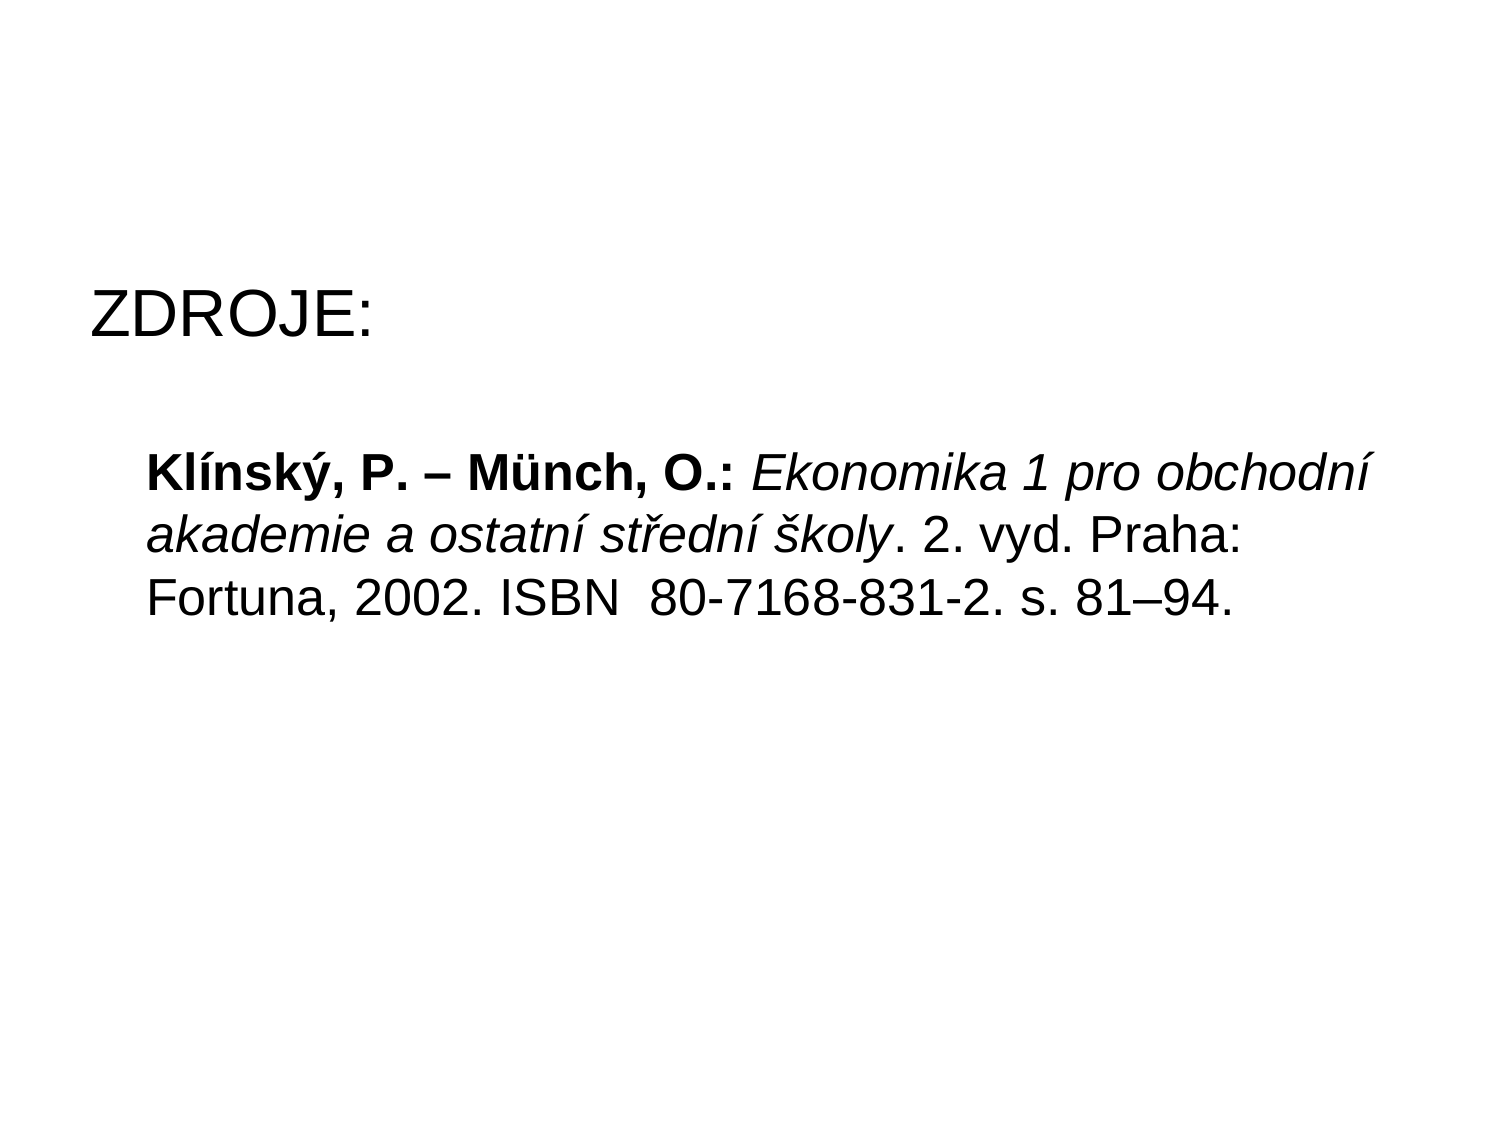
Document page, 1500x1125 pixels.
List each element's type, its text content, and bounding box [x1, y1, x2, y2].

list ZDROJE: Klínský, P. – Münch, O.: Ekonomika 1 pro obchodní akademie a ostatní střední školy. 2. vyd. Praha: Fortuna, 2002. ISBN 80-7168-831-2. s. 81–94. [75, 262, 1426, 1006]
